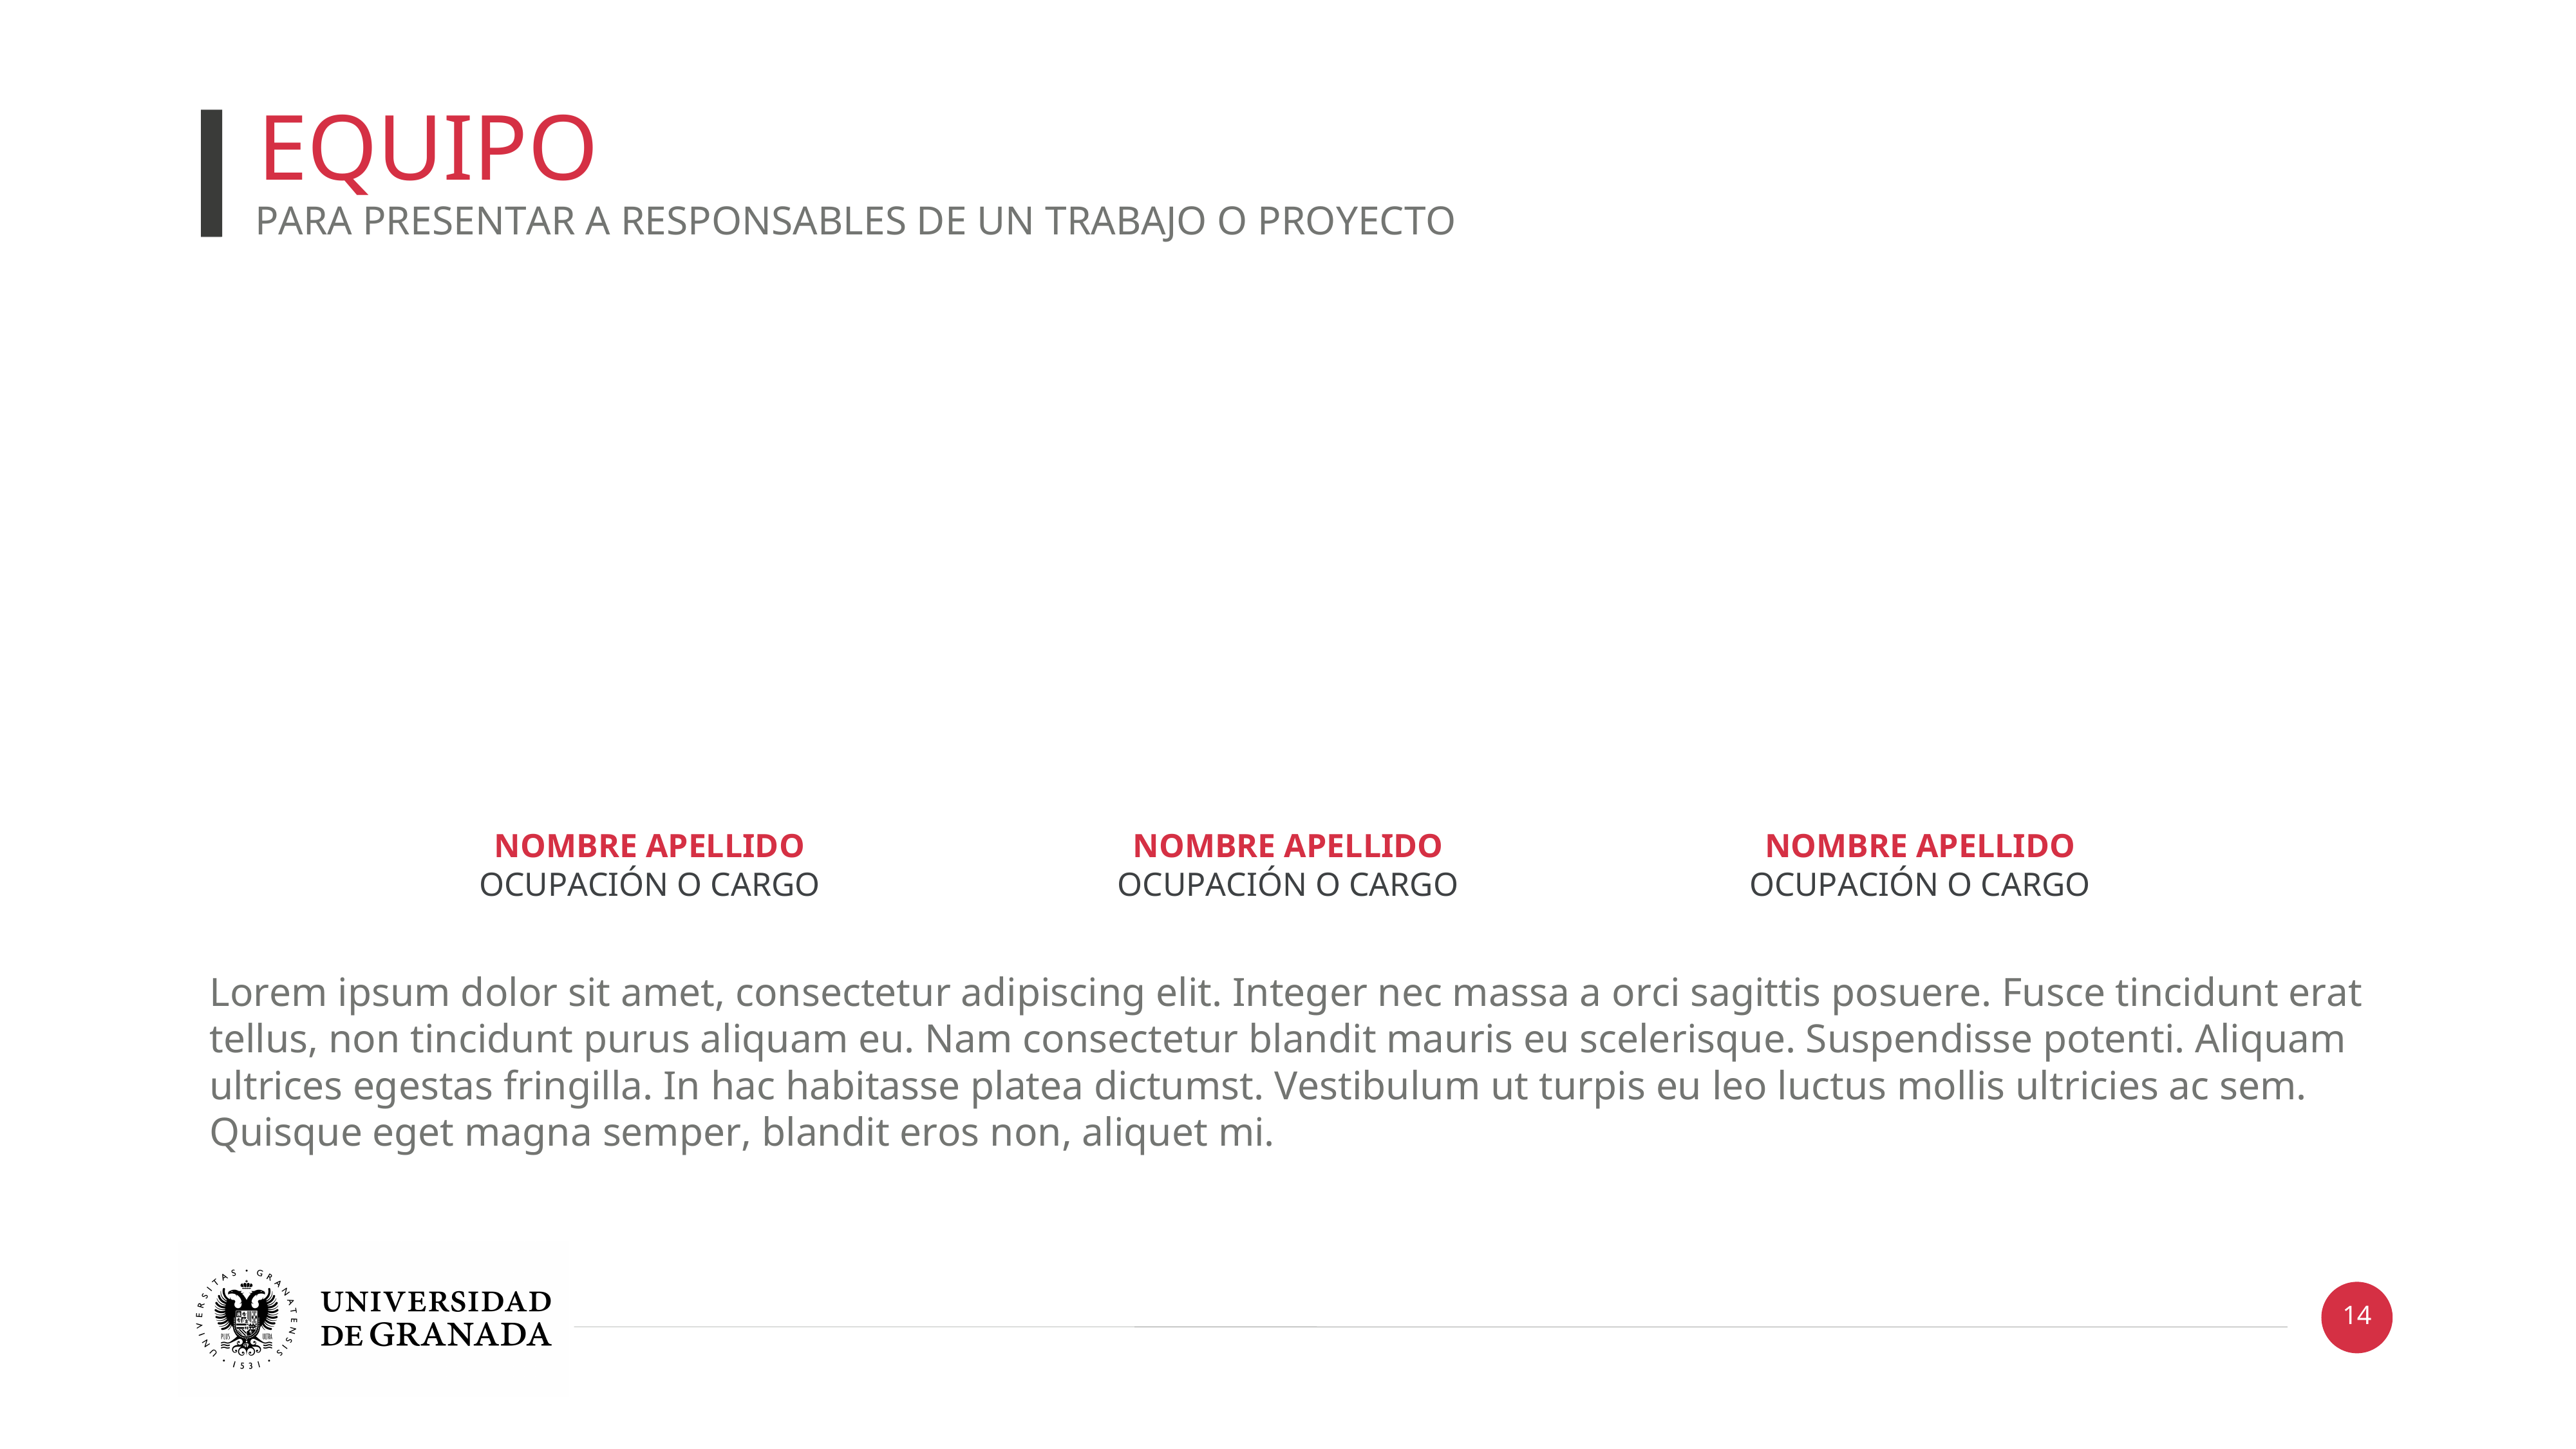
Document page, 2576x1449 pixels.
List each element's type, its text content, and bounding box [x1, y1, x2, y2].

text_box <número> [2308, 1278, 2407, 1356]
picture [178, 1241, 569, 1397]
text_box Lorem ipsum dolor sit amet, consectetur adipiscing elit. Integer nec massa a orci sagittis posuere. Fusce tincidunt erat tellus, non tincidunt purus aliquam eu. Nam consectetur blandit mauris eu scelerisque. Suspendisse potenti. Aliquam ultrices egestas fringilla. In hac habitasse platea dictumst. Vestibulum ut turpis eu leo luctus mollis ultricies ac sem. Quisque eget magna semper, blandit eros non, aliquet mi. [200, 962, 2376, 1159]
text_box PARA PRESENTAR A RESPONSABLES DE UN TRABAJO O PROYECTO [245, 191, 2400, 247]
text_box NOMBRE APELLIDO OCUPACIÓN O CARGO [1051, 820, 1525, 908]
text_box NOMBRE APELLIDO OCUPACIÓN O CARGO [1683, 820, 2157, 908]
text_box [201, 109, 223, 237]
text_box NOMBRE APELLIDO OCUPACIÓN O CARGO [413, 820, 887, 908]
text_box EQUIPO [248, 85, 2402, 204]
text_box EQUIPO [321, 122, 363, 174]
